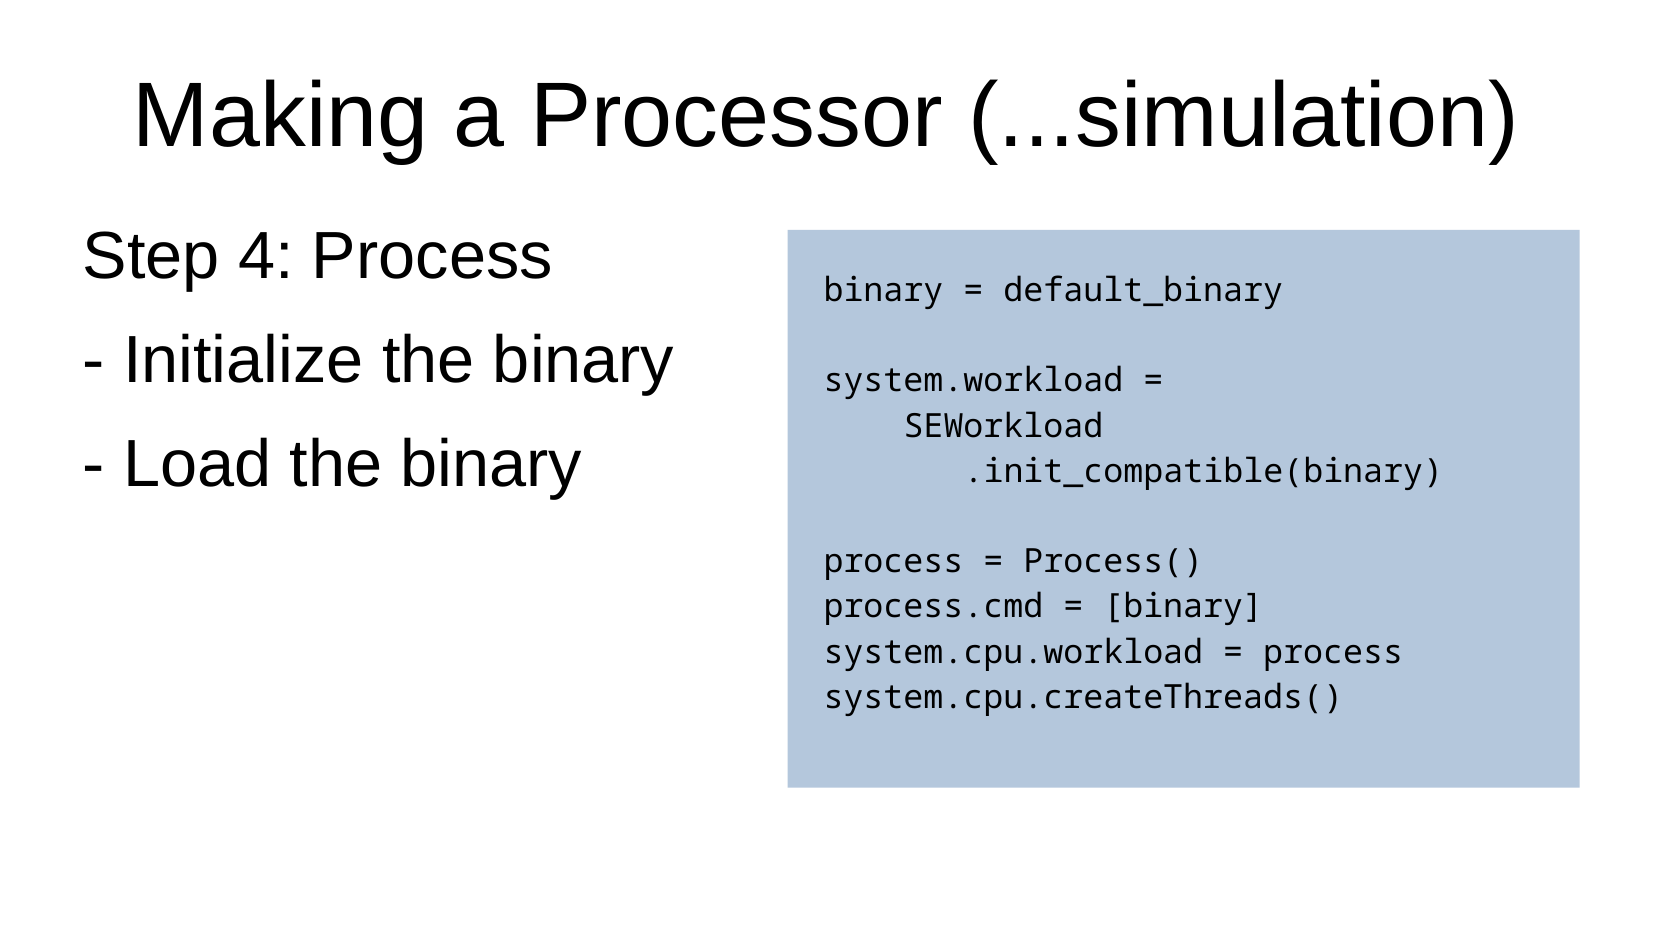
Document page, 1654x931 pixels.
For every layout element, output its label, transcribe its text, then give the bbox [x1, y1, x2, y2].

text_box binary = default_binary system.workload = SEWorkload .init_compatible(binary) process = Process() process.cmd = [binary] system.cpu.workload = process system.cpu.createThreads() [787, 229, 1580, 788]
title Making a Processor (...simulation) [82, 37, 1571, 193]
list Step 4: Process - Initialize the binary - Load the binary [82, 217, 809, 863]
